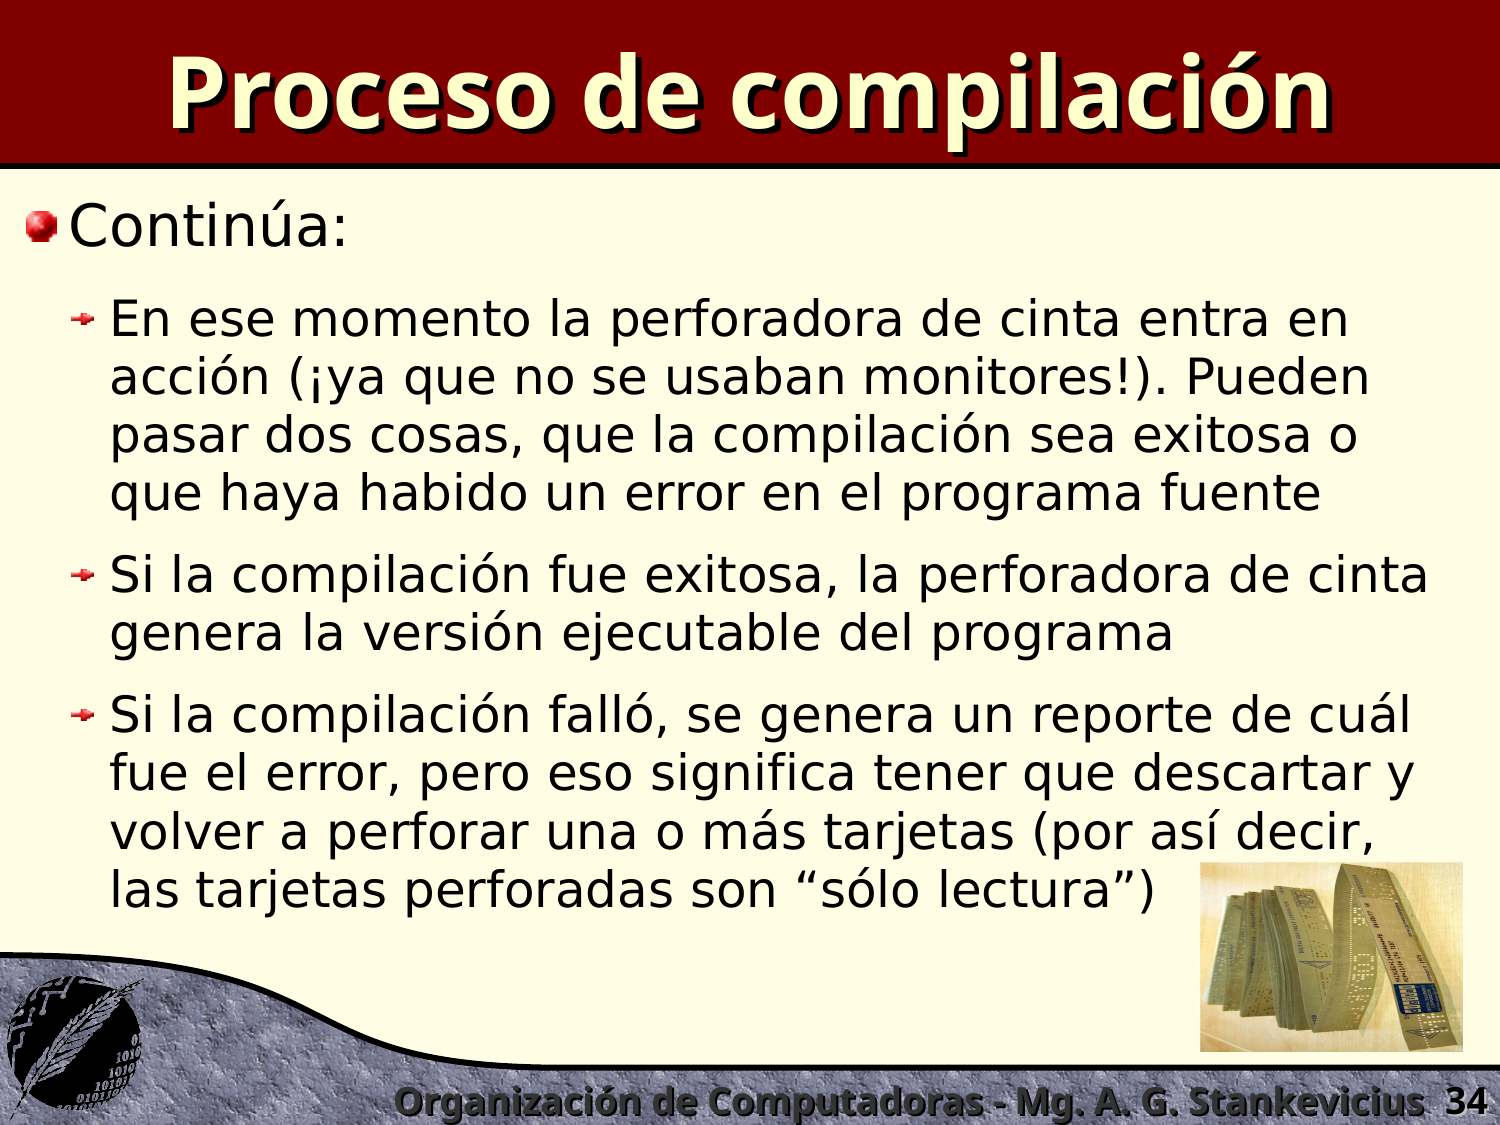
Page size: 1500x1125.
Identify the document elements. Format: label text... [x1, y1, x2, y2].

picture [802, 1100, 806, 1110]
picture [448, 1100, 455, 1110]
picture [0, 959, 1500, 1125]
title Proceso de compilación [15, 5, 1485, 160]
picture [1200, 862, 1463, 1052]
list Continúa: En ese momento la perforadora de cinta entra en acción (¡ya que no se usaban monitores!). Pueden pasar dos cosas, que la compilación sea exitosa o que haya habido un error en el programa fuente Si la compilación fue exitosa, la perforadora de cinta genera la versión ejecutable del programa Si la compilación falló, se genera un reporte de cuál fue el error, pero eso significa tener que descartar y volver a perforar una o más tarjetas (por así decir, las tarjetas perforadas son “sólo lectura”) [11, 192, 1486, 935]
picture [1058, 1100, 1065, 1110]
